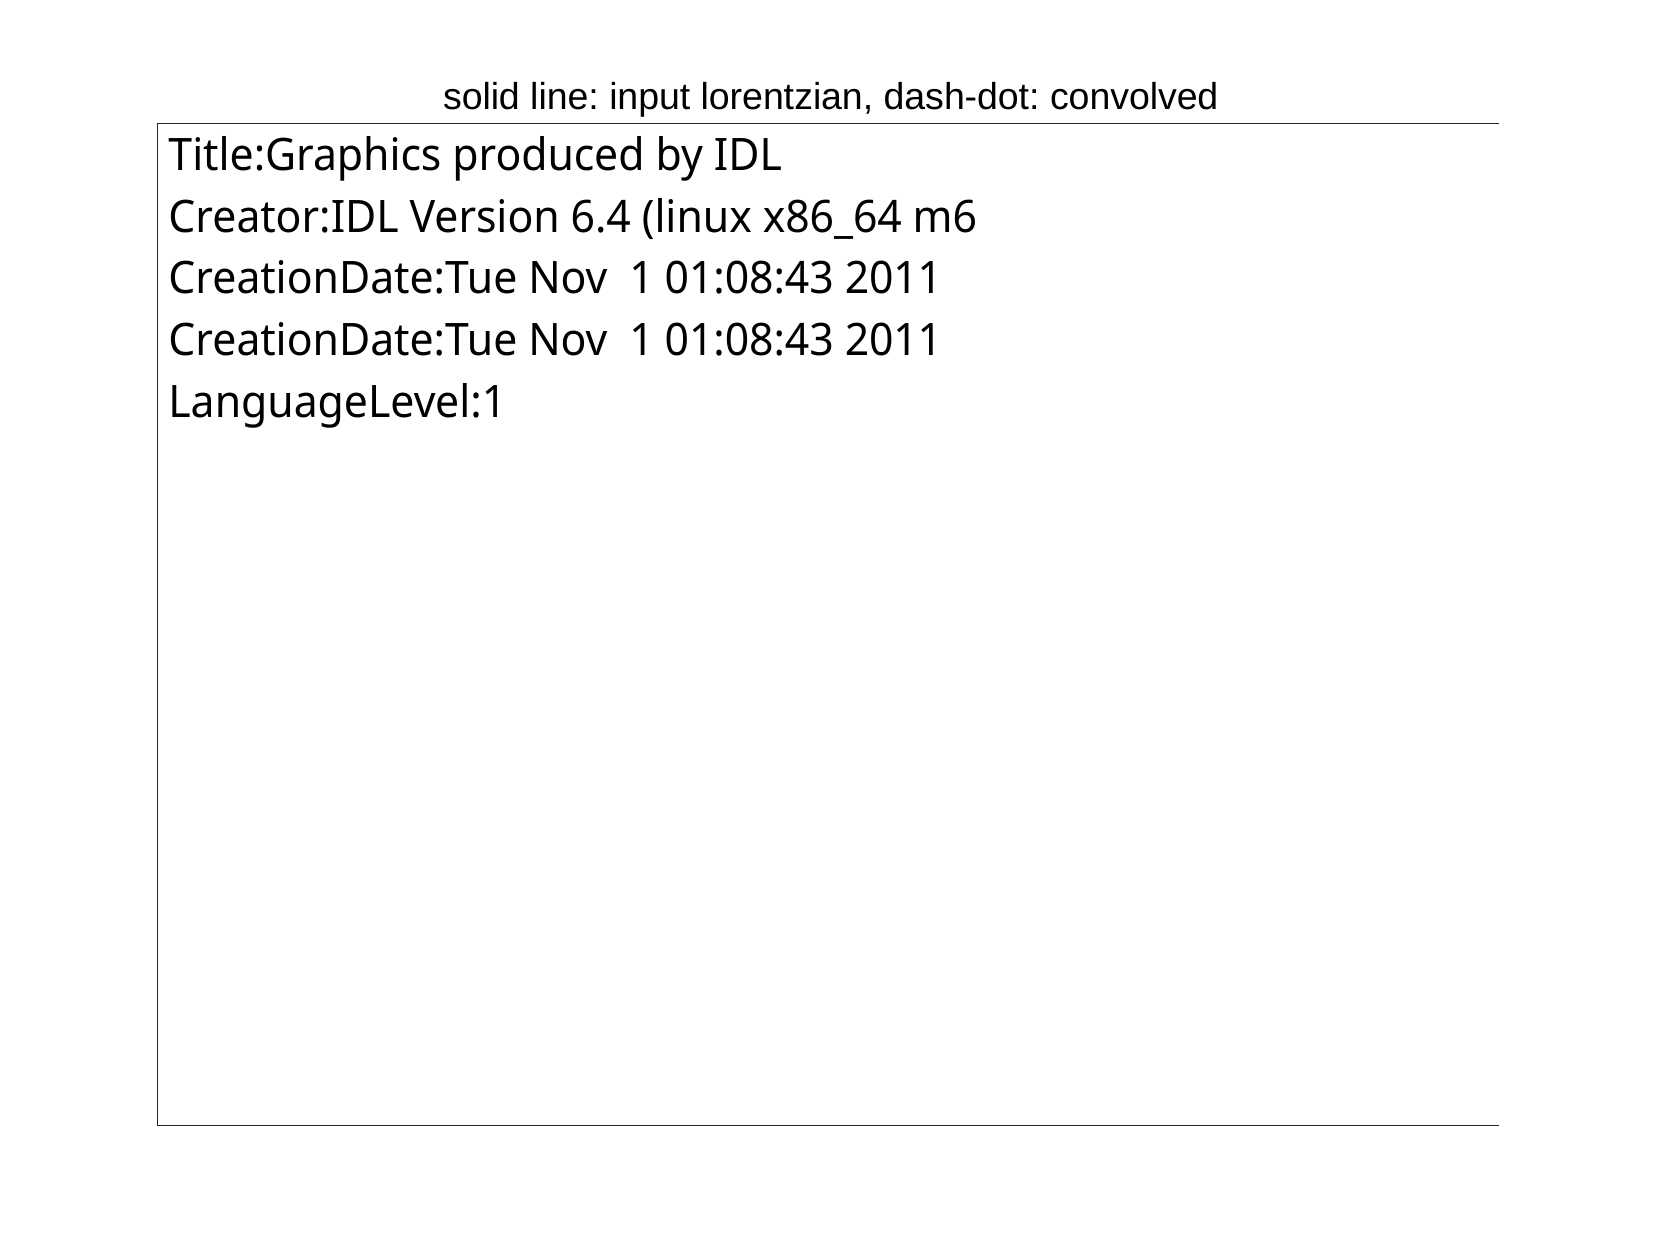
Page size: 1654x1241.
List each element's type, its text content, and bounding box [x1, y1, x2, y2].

title solid line: input lorentzian, dash-dot: convolved [86, 0, 1576, 193]
picture [154, 193, 1499, 1126]
